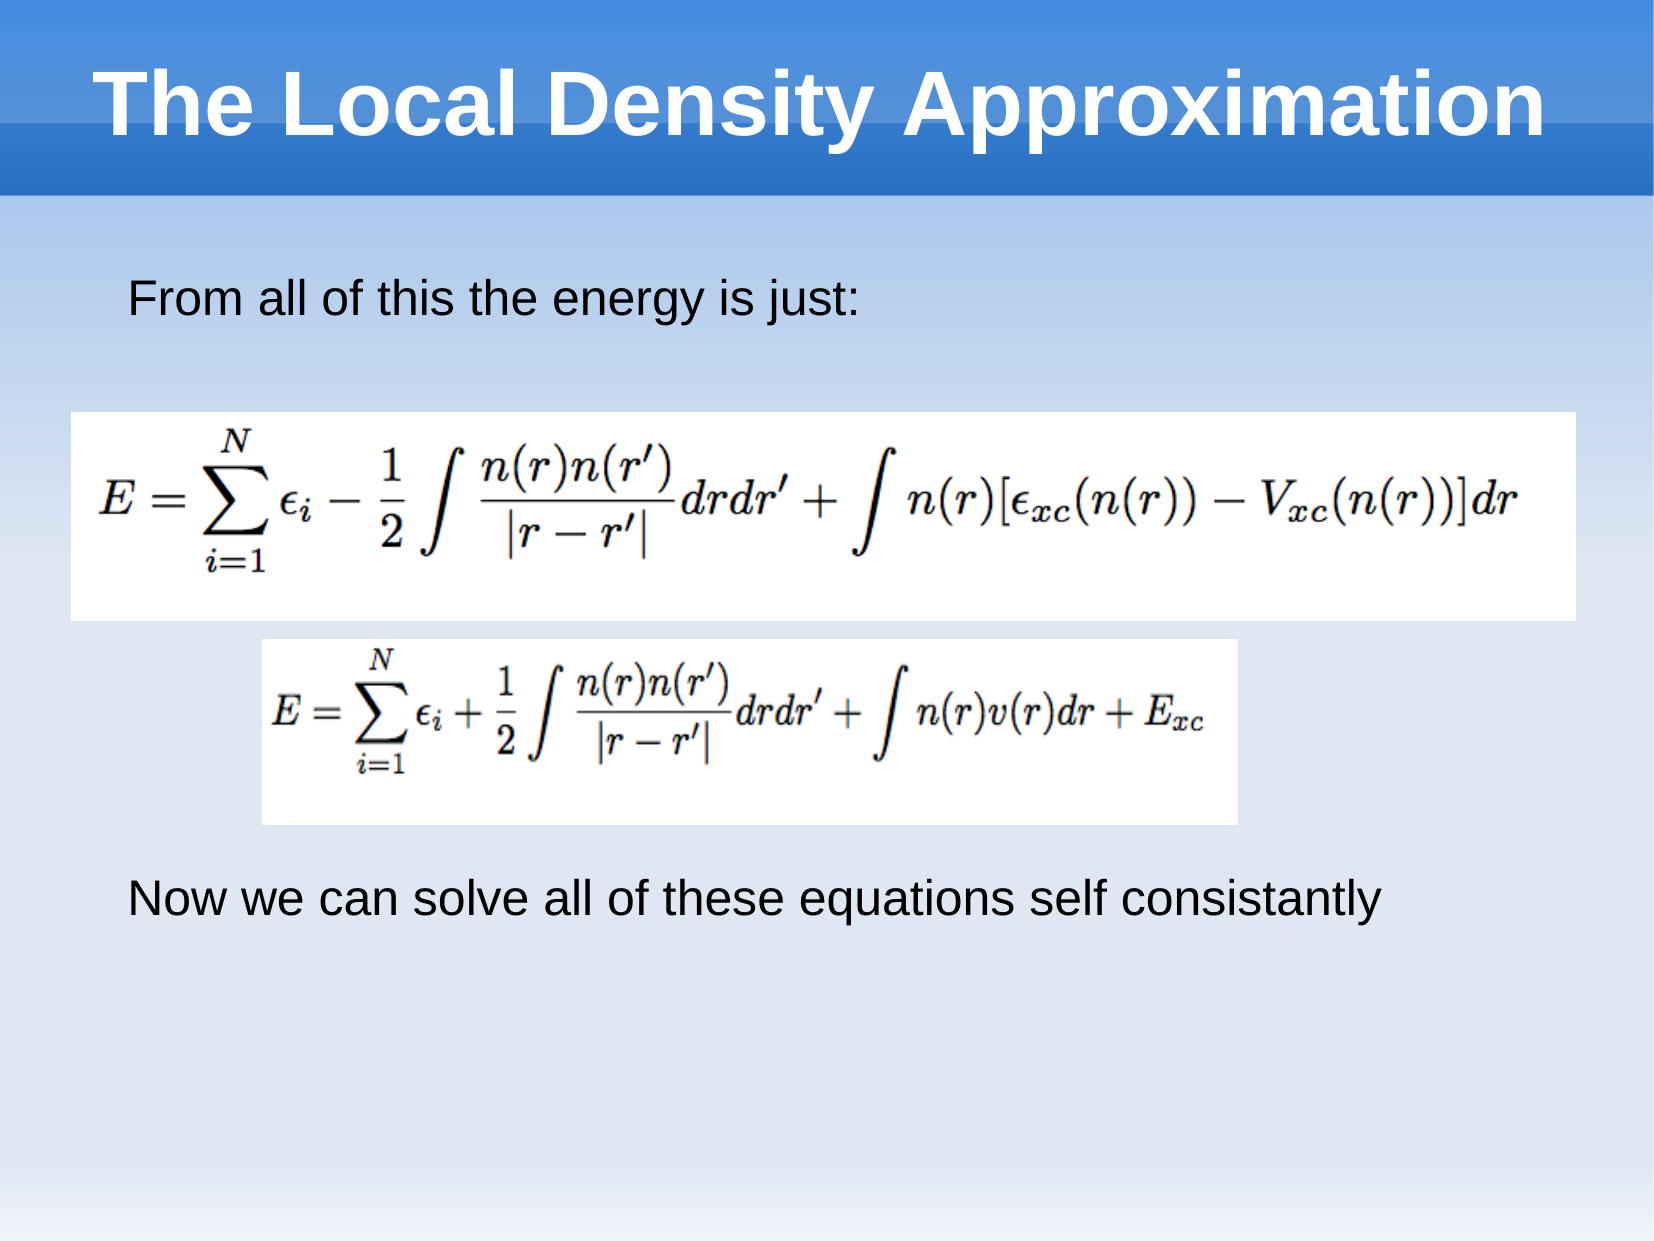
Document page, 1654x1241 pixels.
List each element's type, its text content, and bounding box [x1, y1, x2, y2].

text_box From all of this the energy is just: [112, 262, 1201, 336]
picture [0, 0, 1654, 1241]
text_box Now we can solve all of these equations self consistantly [112, 862, 1426, 994]
title The Local Density Approximation [76, 0, 1565, 211]
